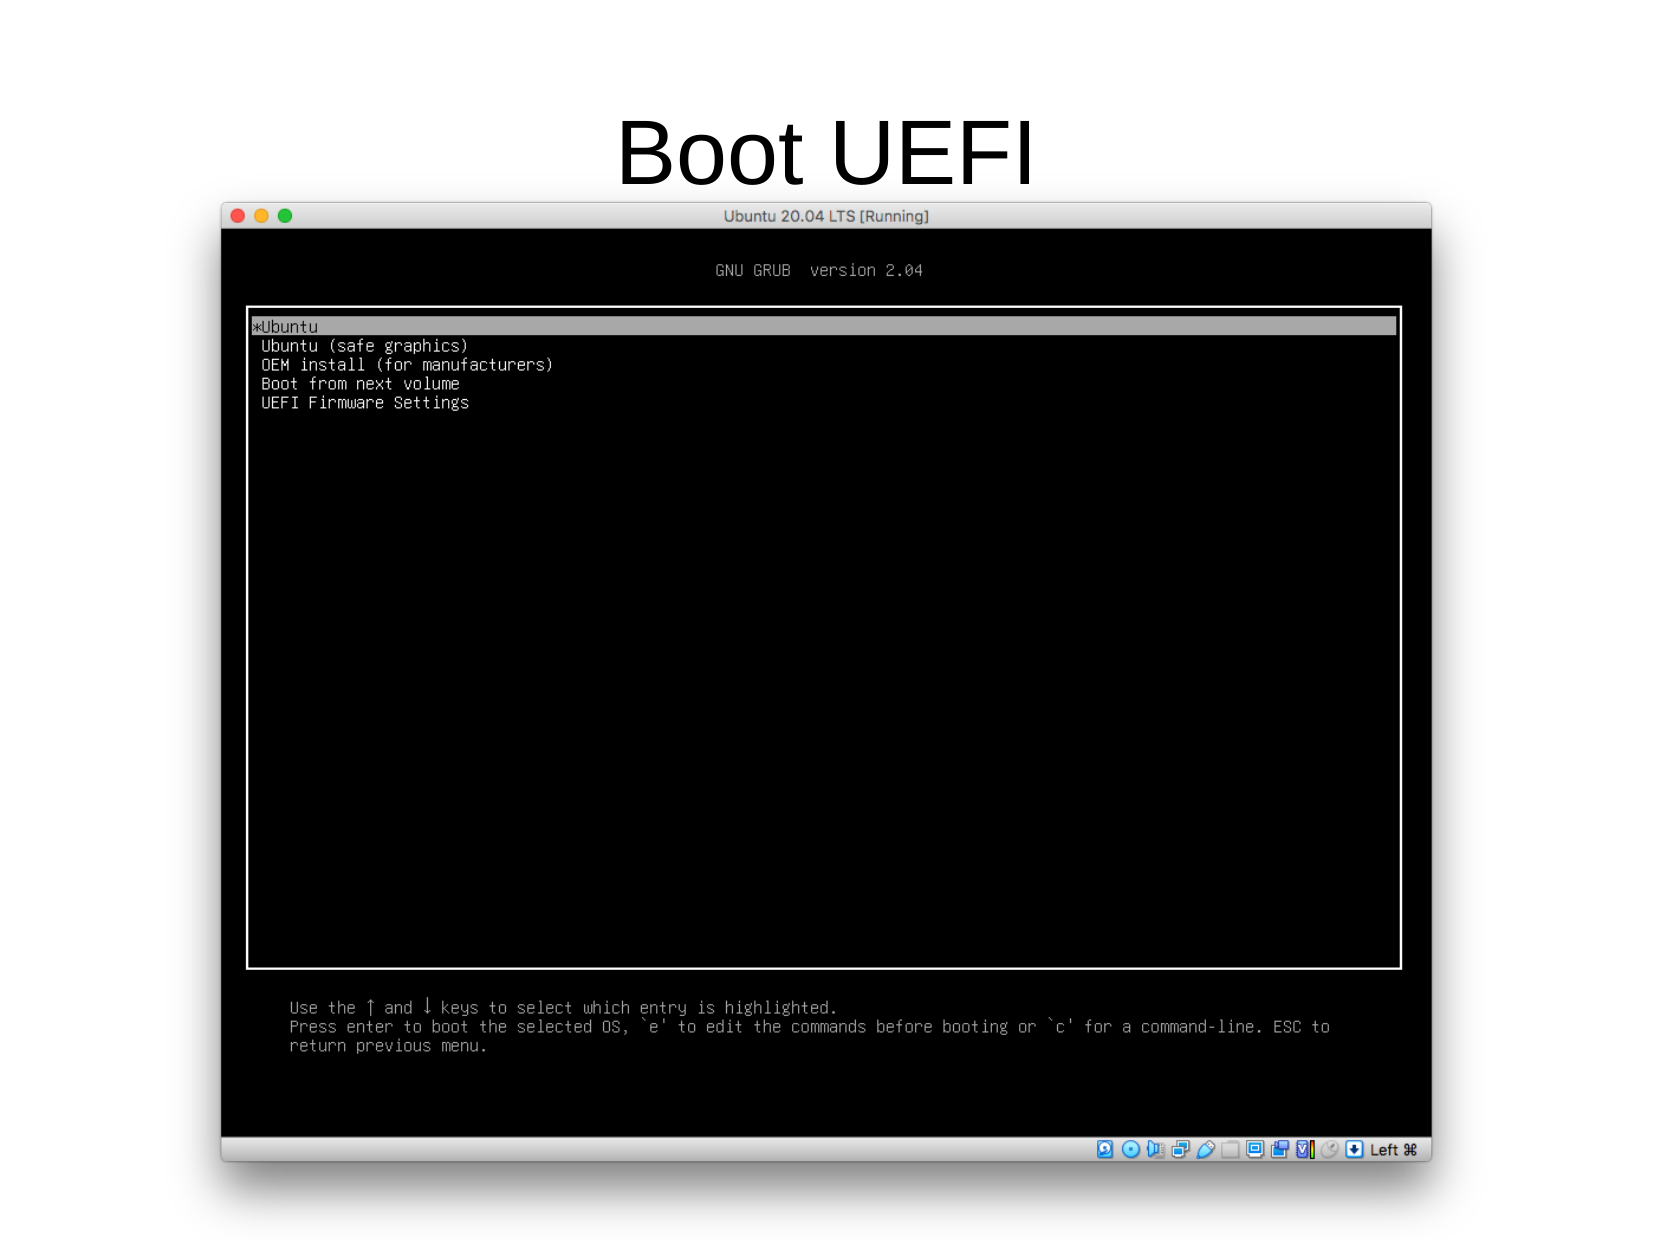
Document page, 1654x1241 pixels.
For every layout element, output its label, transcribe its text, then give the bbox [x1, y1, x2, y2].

picture [155, 165, 1498, 1241]
title Boot UEFI [82, 49, 1571, 257]
